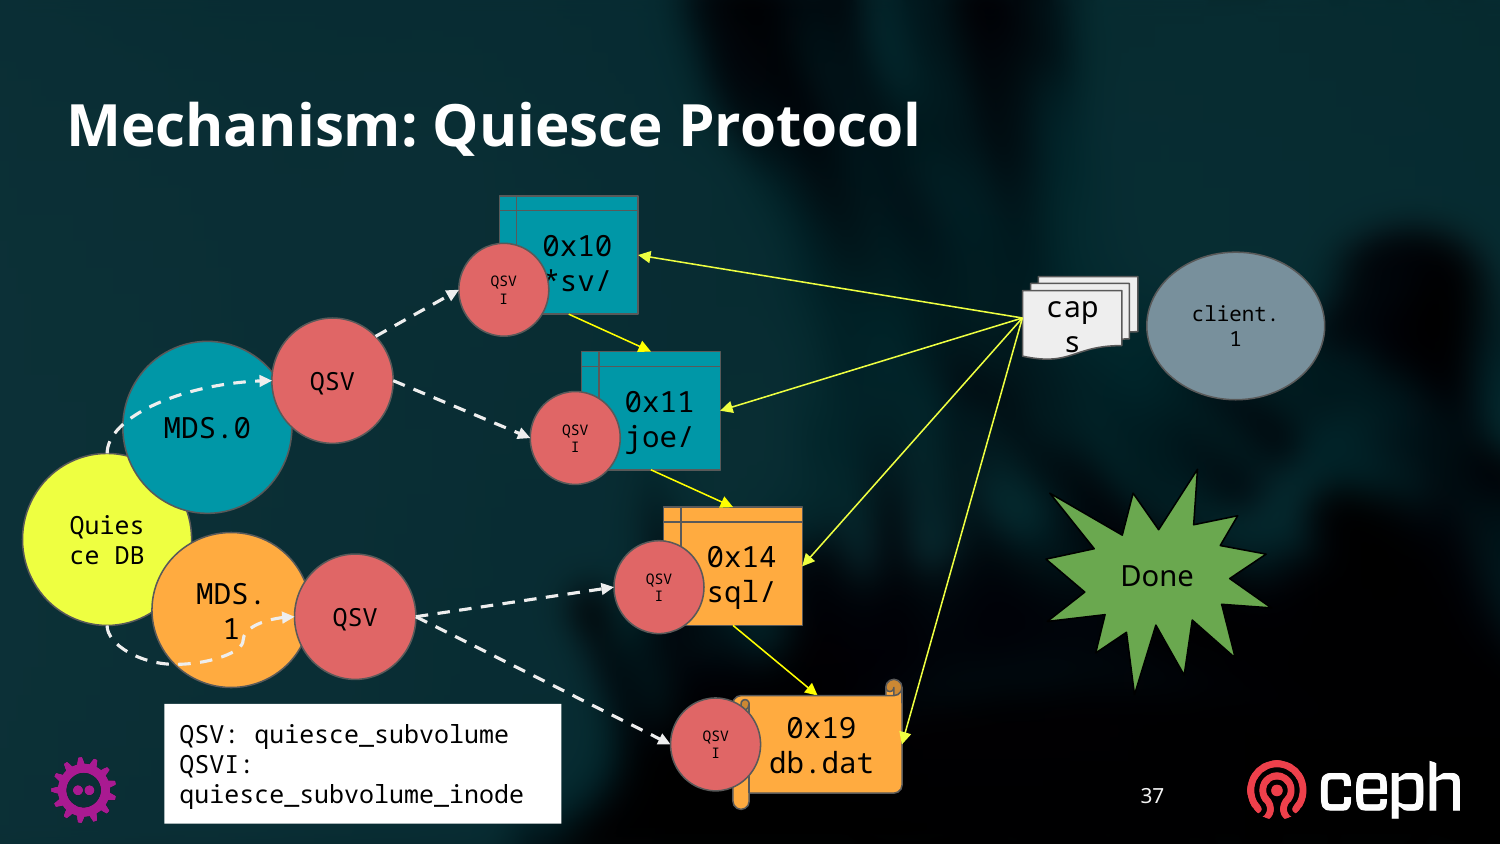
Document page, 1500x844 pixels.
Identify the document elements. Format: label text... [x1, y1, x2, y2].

text_box MDS.1 [151, 532, 305, 688]
text_box QSV [294, 554, 416, 680]
text_box Quiesce DB [22, 453, 192, 626]
picture [0, 0, 1500, 844]
text_box Done [1045, 469, 1272, 695]
text_box client.1 [1146, 252, 1325, 400]
text_box QSV [271, 318, 394, 444]
text_box caps [1022, 276, 1138, 360]
text_box 0x19 db.dat [732, 688, 903, 810]
slide_number <number> [1089, 764, 1179, 829]
text_box QSVI [670, 697, 761, 791]
text_box 0x10 *sv/ [499, 196, 638, 314]
text_box QSVI [458, 243, 549, 337]
text_box QSVI [530, 391, 621, 485]
title Mechanism: Quiesce Protocol [51, 72, 1449, 167]
text_box MDS.0 [122, 341, 292, 514]
text_box QSV: quiesce_subvolume QSVI: quiesce_subvolume_inode [164, 703, 562, 824]
text_box 0x14 sql/ [664, 507, 802, 625]
text_box 0x11 joe/ [581, 352, 720, 470]
text_box QSVI [614, 540, 704, 634]
